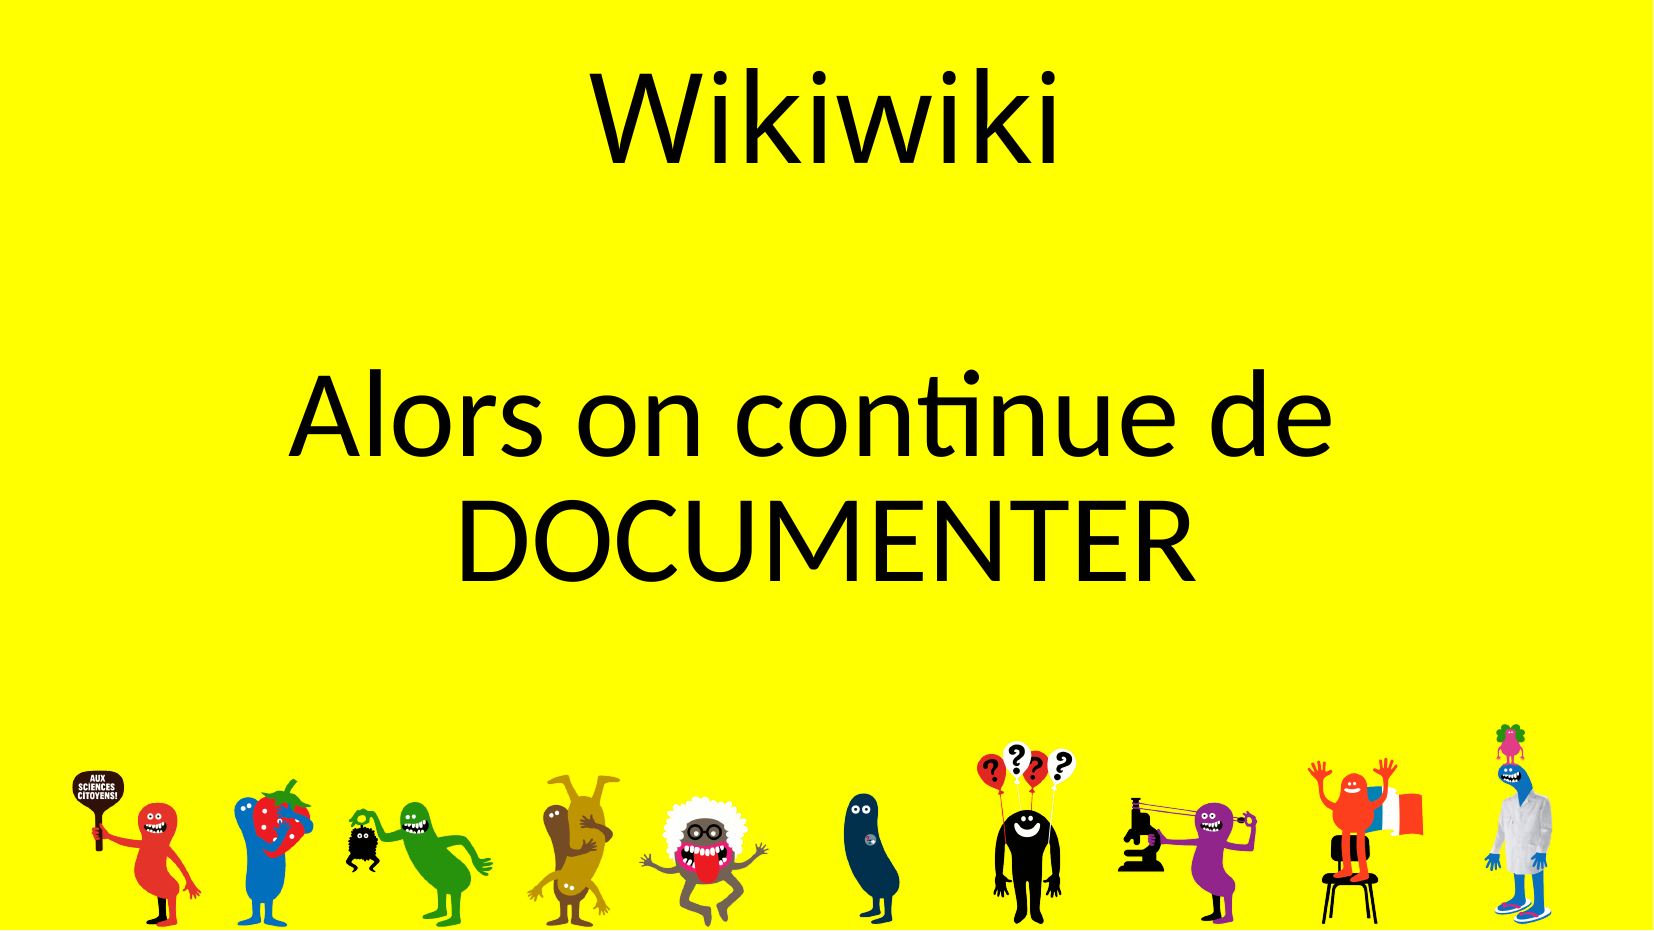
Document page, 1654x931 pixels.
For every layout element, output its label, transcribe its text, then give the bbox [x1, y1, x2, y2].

picture [64, 765, 778, 931]
title Wikiwiki [82, 28, 1571, 201]
picture [807, 721, 1589, 931]
subtitle Alors on continue de DOCUMENTER [82, 217, 1571, 758]
